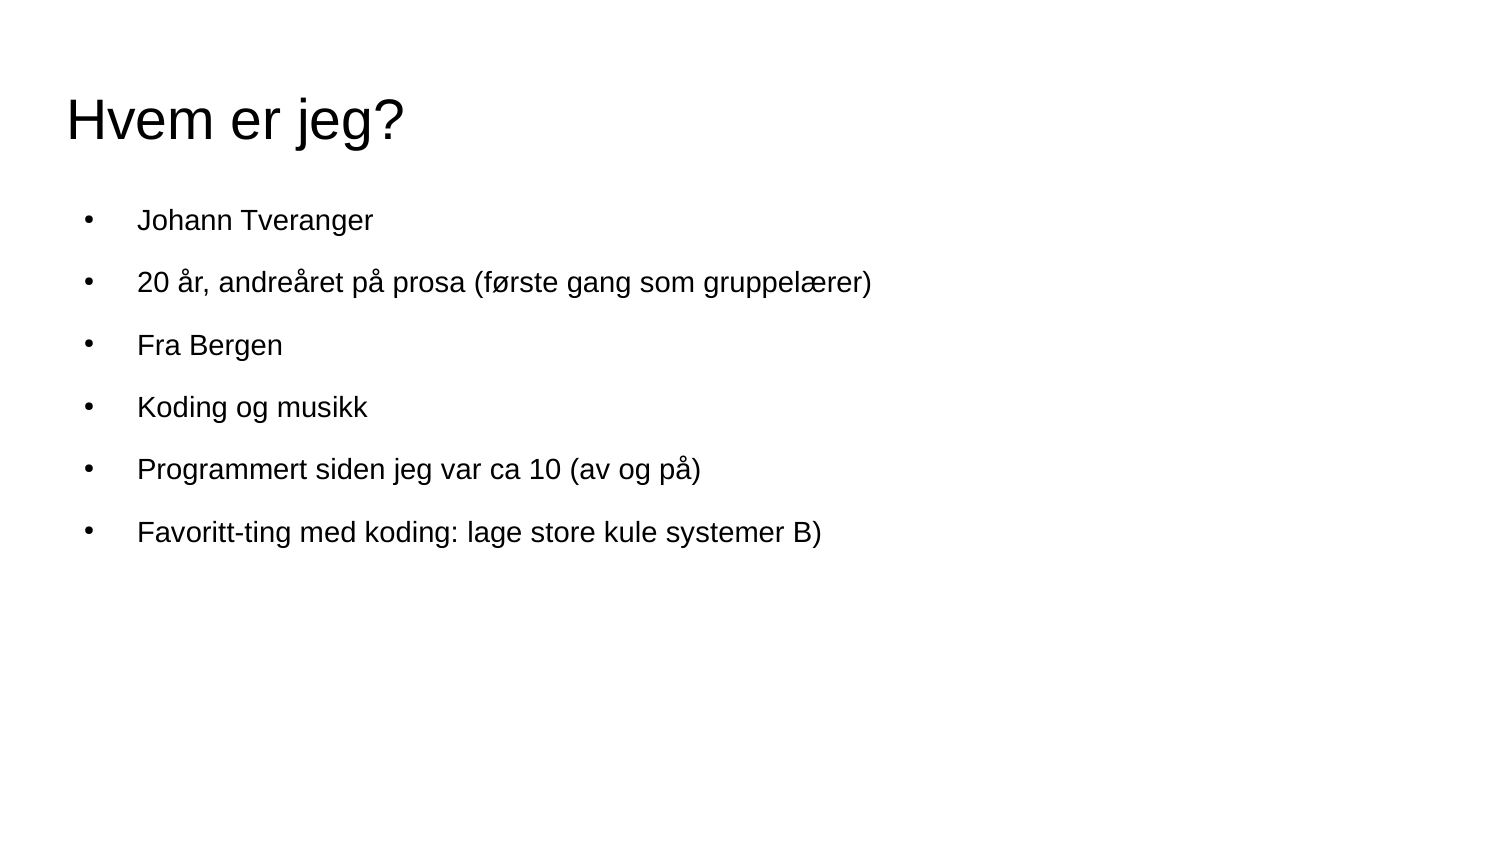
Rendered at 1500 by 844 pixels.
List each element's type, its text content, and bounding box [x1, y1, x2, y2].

title Hvem er jeg? [51, 72, 1449, 167]
list Johann Tveranger 20 år, andreåret på prosa (første gang som gruppelærer) Fra Bergen Koding og musikk Programmert siden jeg var ca 10 (av og på) Favoritt-ting med koding: lage store kule systemer B) [51, 189, 1449, 750]
